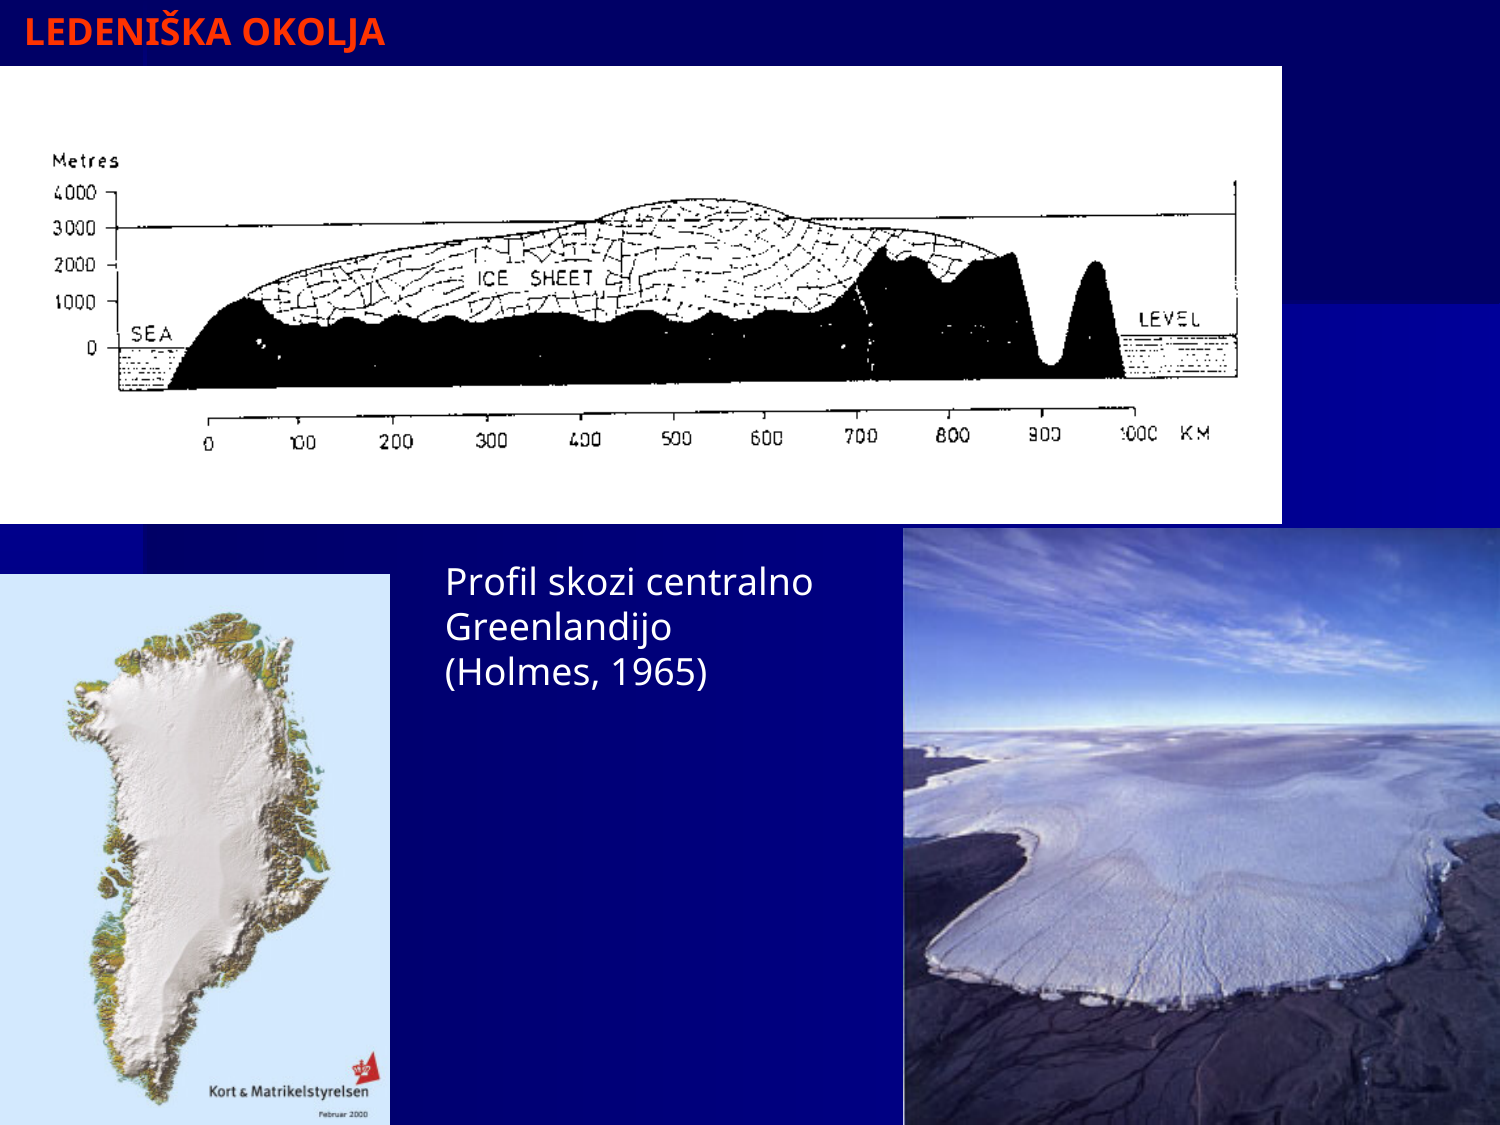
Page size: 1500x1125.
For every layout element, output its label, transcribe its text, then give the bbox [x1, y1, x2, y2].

picture [0, 66, 1282, 524]
text_box LEDENIŠKA OKOLJA [9, 0, 401, 61]
picture [0, 574, 390, 1125]
picture [903, 528, 1500, 1125]
text_box Profil skozi centralno Greenlandijo (Holmes, 1965) [430, 550, 839, 702]
